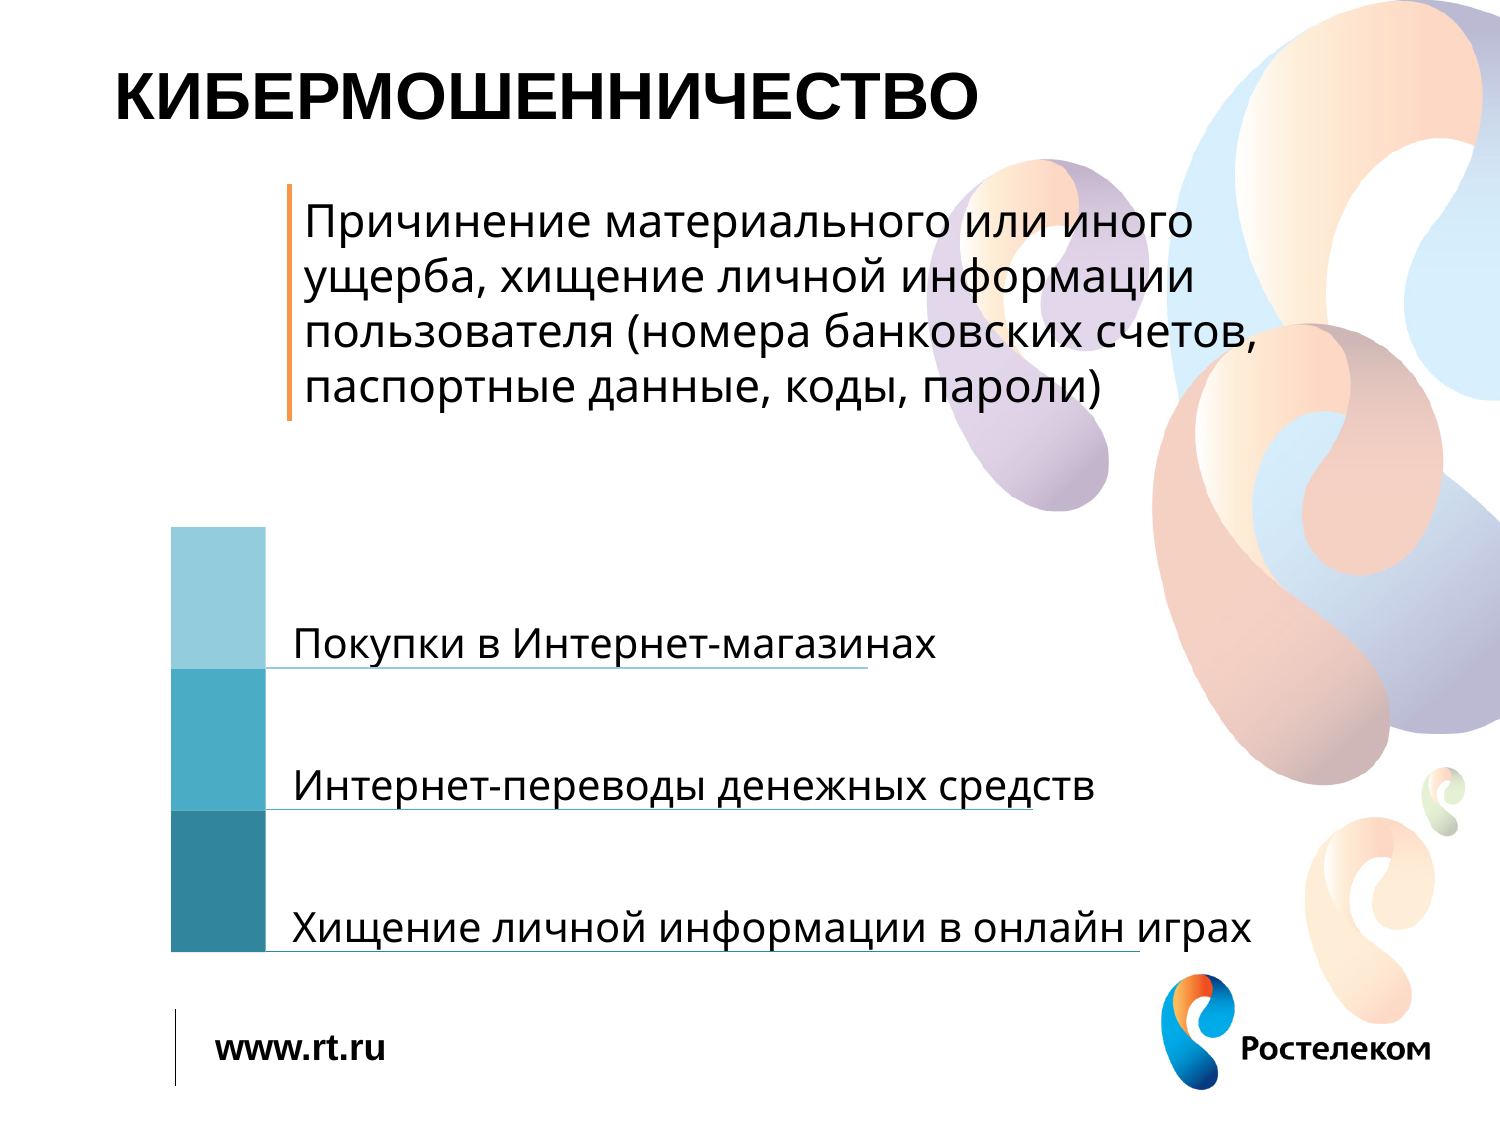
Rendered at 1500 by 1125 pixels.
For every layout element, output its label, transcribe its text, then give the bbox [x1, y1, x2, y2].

text_box Интернет-переводы денежных средств [277, 751, 1282, 817]
text_box Причинение материального или иного ущерба, хищение личной информации пользователя (номера банковских счетов, паспортные данные, коды, пароли) [292, 184, 1294, 420]
title КИБЕРМОШЕННИЧЕСТВО [100, 45, 1425, 185]
text_box [171, 527, 266, 953]
picture [926, 0, 1500, 1125]
text_box Хищение личной информации в онлайн играх [277, 893, 1282, 959]
text_box Покупки в Интернет-магазинах [277, 609, 1146, 675]
